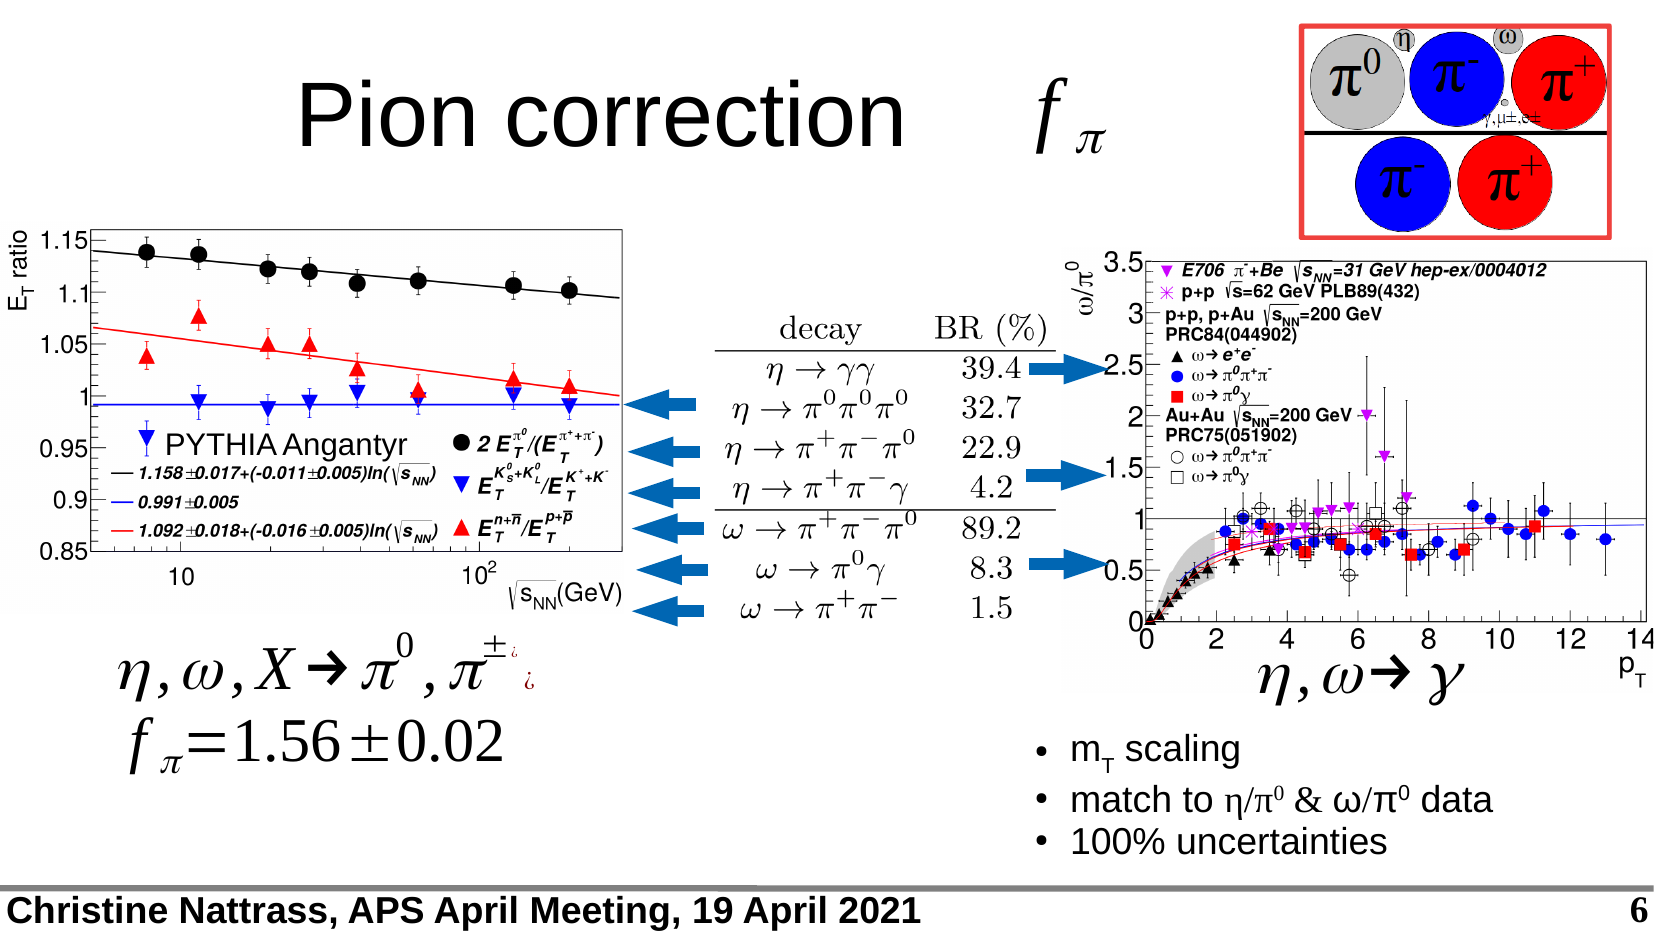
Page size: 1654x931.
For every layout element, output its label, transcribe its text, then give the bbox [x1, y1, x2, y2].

chart [1025, 62, 1109, 157]
chart [105, 625, 542, 776]
text_box mT scaling match to η/π0 & ω/π0 data 100% uncertainties [1020, 720, 1650, 870]
picture [714, 313, 1056, 619]
picture [0, 221, 624, 614]
picture [1298, 14, 1612, 241]
text_box PYTHIA Angantyr [150, 420, 556, 477]
title Pion correction [200, 37, 1004, 193]
picture [1061, 247, 1654, 693]
chart [1244, 637, 1467, 709]
